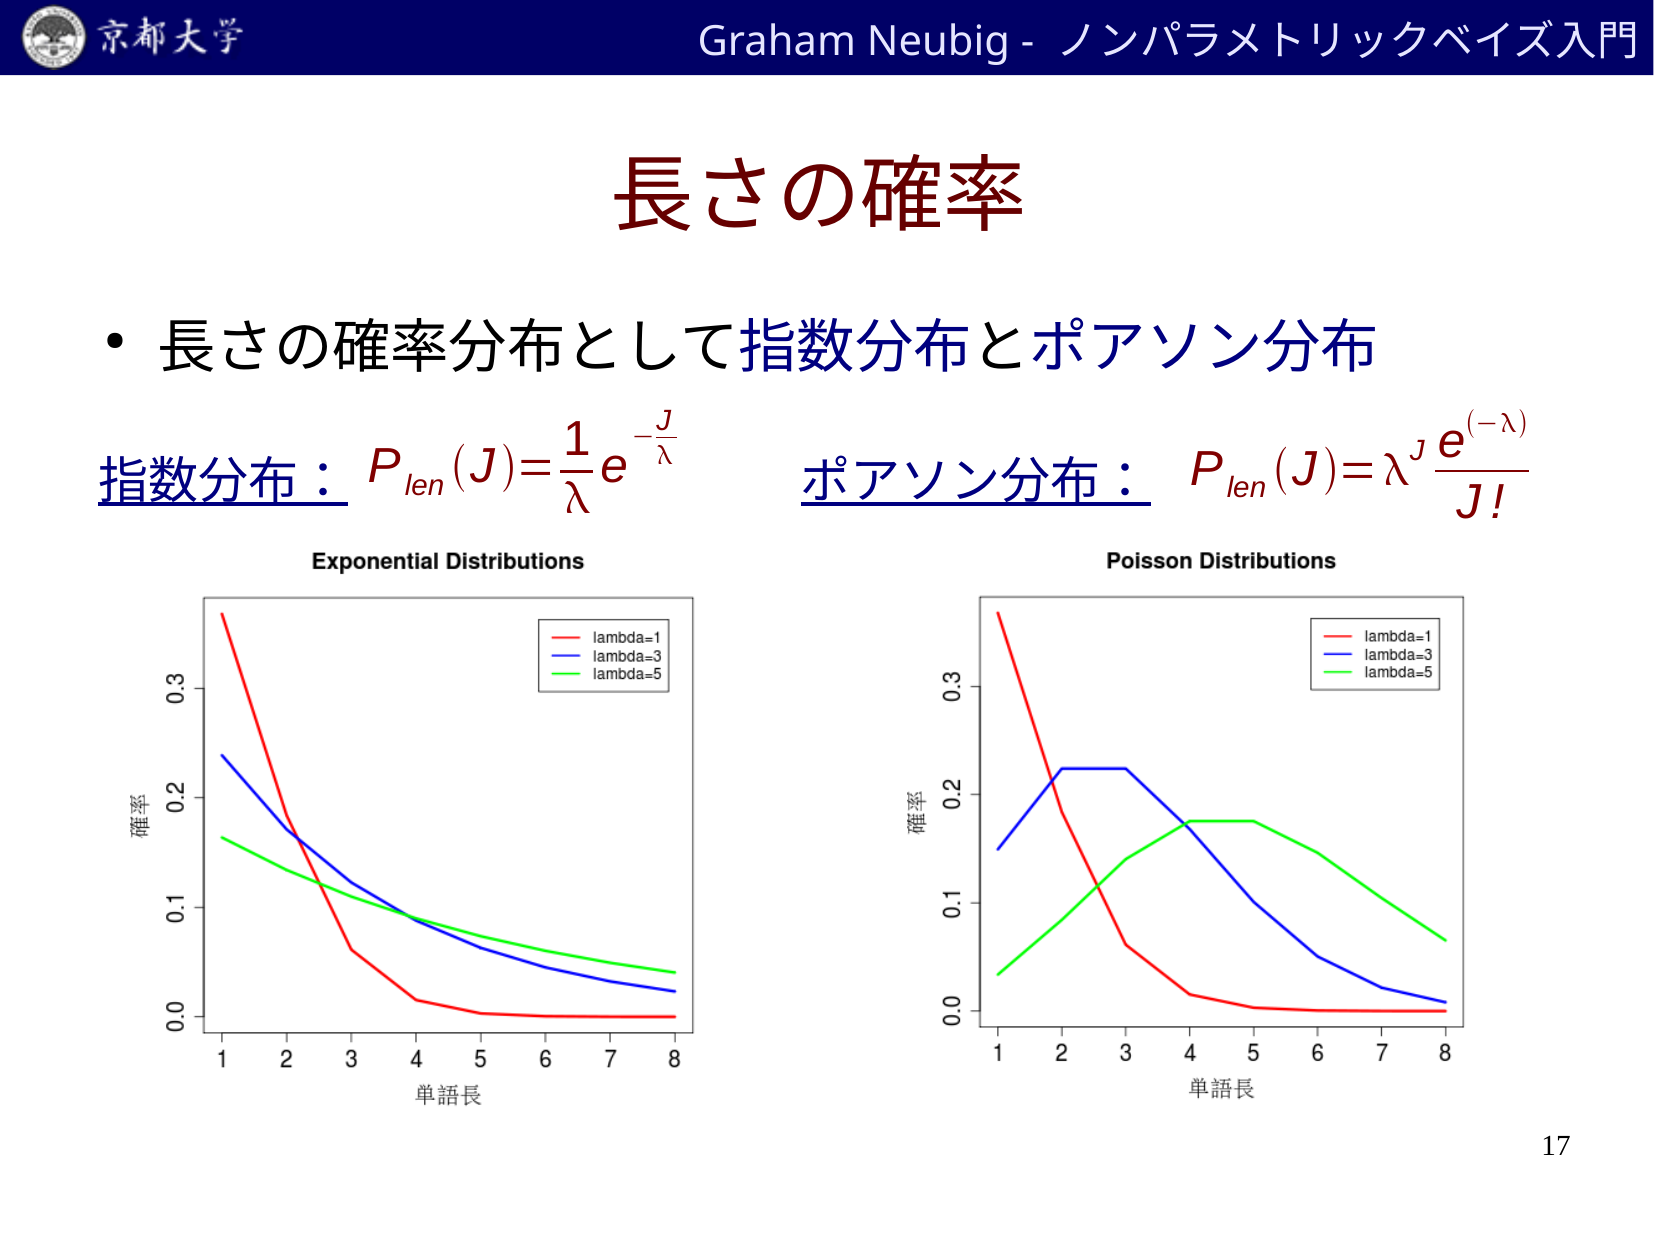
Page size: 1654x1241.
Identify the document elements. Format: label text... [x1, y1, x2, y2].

list 長さの確率分布として指数分布とポアソン分布 両方は「平均単語長λ」のパラメータがある [86, 300, 1576, 1211]
picture [130, 524, 731, 1126]
chart [1177, 404, 1544, 530]
text_box 指数分布： [83, 433, 363, 502]
chart [355, 402, 690, 523]
text_box ポアソン分布： [786, 433, 1166, 502]
picture [907, 524, 1501, 1118]
title 長さの確率 [75, 100, 1564, 277]
picture [0, 0, 247, 70]
